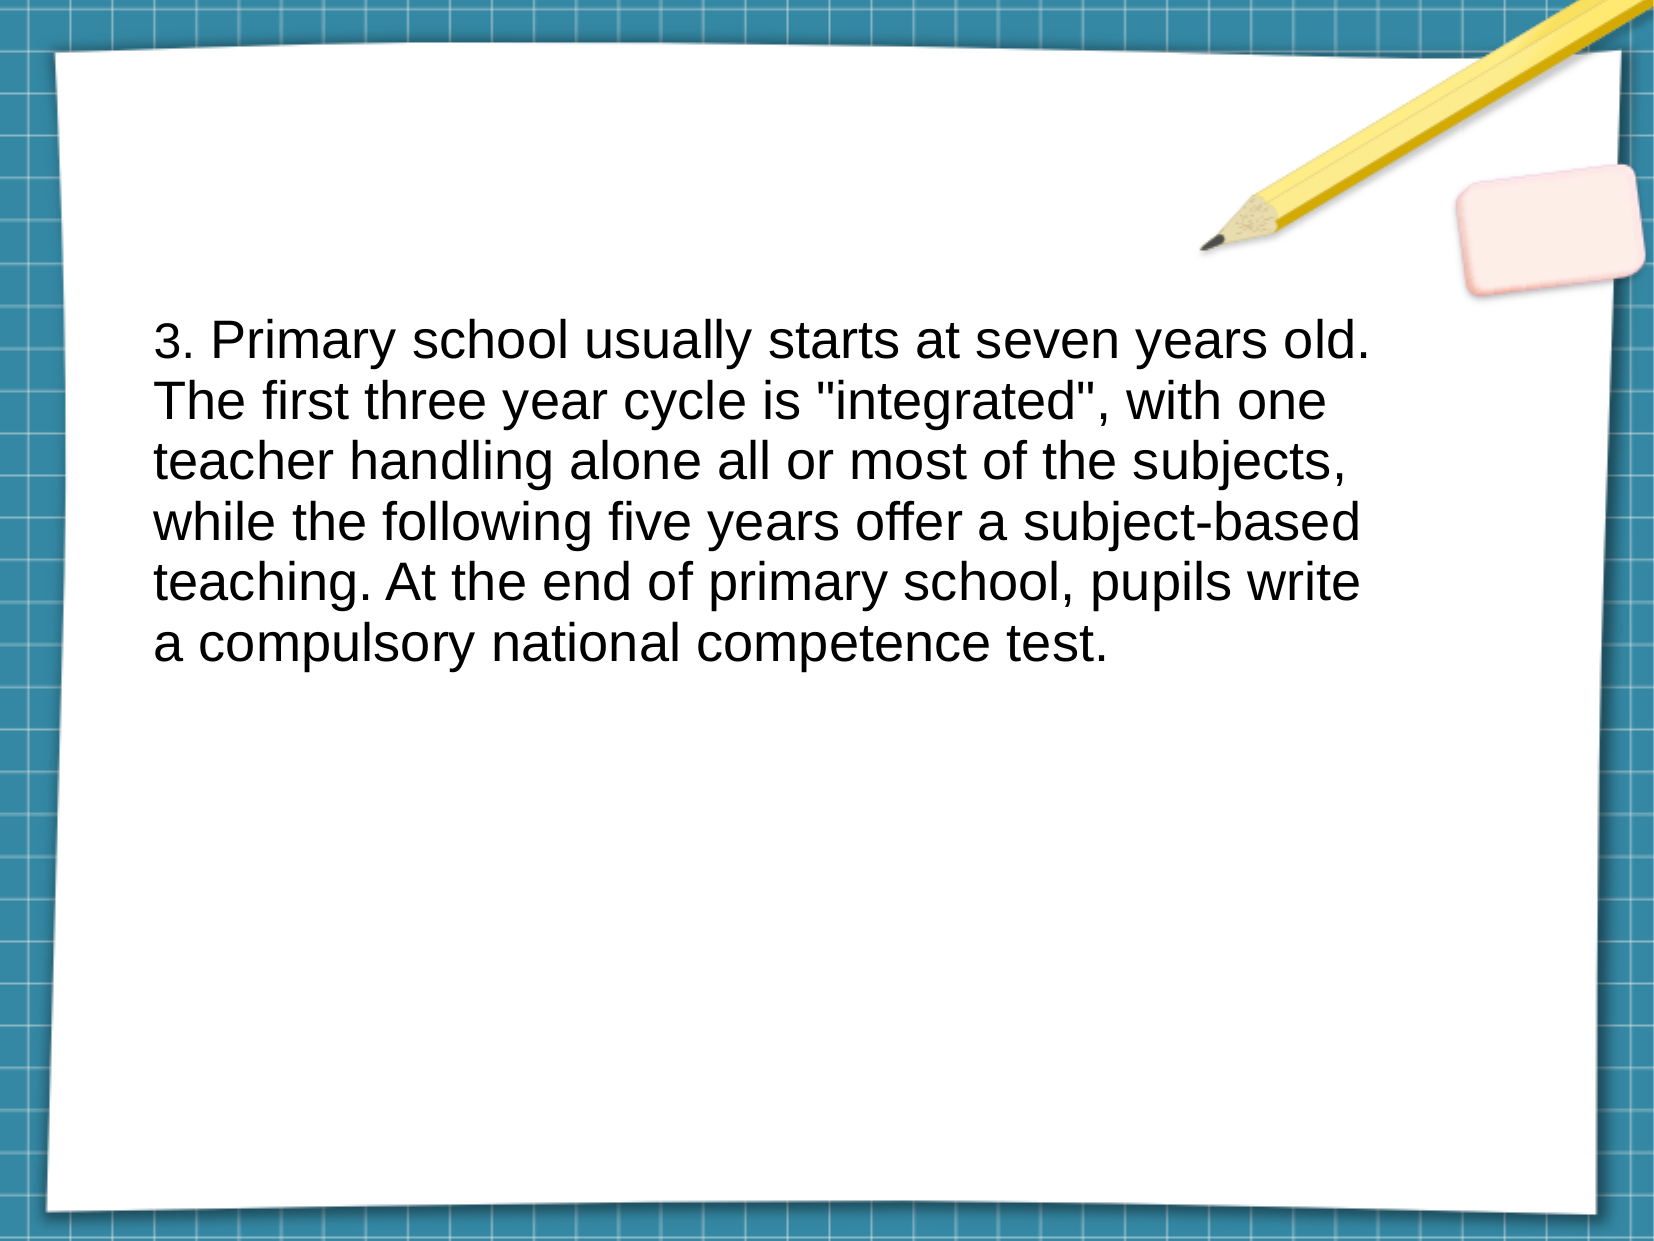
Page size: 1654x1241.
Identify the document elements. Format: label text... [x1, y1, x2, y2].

picture [0, 0, 1654, 1241]
list 3. Primary school usually starts at seven years old. The first three year cycle is "integrated", with one teacher handling alone all or most of the subjects, while the following five years offer a subject-based teaching. At the end of primary school, pupils write a compulsory national competence test. [153, 306, 1477, 998]
